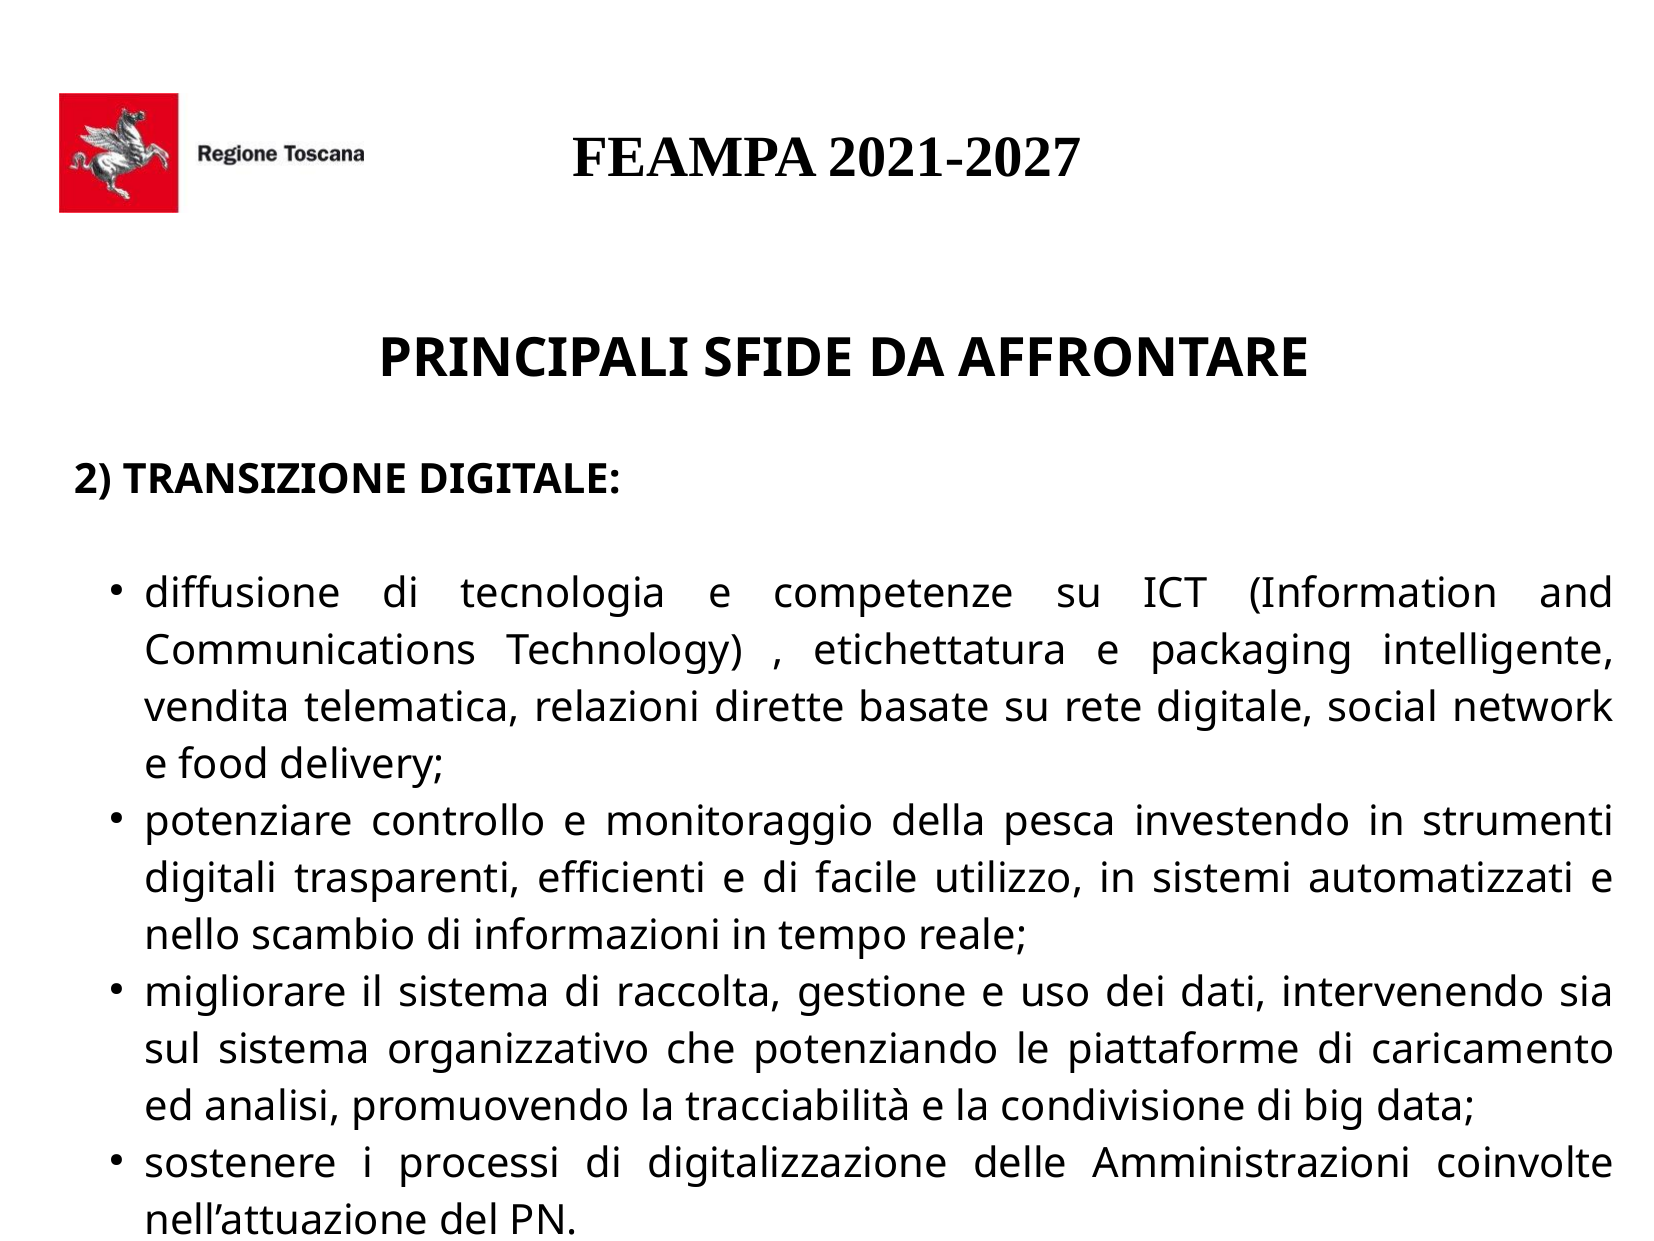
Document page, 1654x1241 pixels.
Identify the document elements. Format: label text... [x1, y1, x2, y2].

picture [59, 93, 367, 213]
title FEAMPA 2021-2027 [82, 49, 1571, 248]
text_box PRINCIPALI SFIDE DA AFFRONTARE 2) TRANSIZIONE DIGITALE: diffusione di tecnologia e competenze su ICT (Information and Communications Technology) , etichettatura e packaging intelligente, vendita telematica, relazioni dirette basate su rete digitale, social network e food delivery; potenziare controllo e monitoraggio della pesca investendo in strumenti digitali trasparenti, efficienti e di facile utilizzo, in sistemi automatizzati e nello scambio di informazioni in tempo reale; migliorare il sistema di raccolta, gestione e uso dei dati, intervenendo sia sul sistema organizzativo che potenziando le piattaforme di caricamento ed analisi, promuovendo la tracciabilità e la condivisione di big data; sostenere i processi di digitalizzazione delle Amministrazioni coinvolte nell’attuazione del PN. [23, 248, 1630, 1126]
